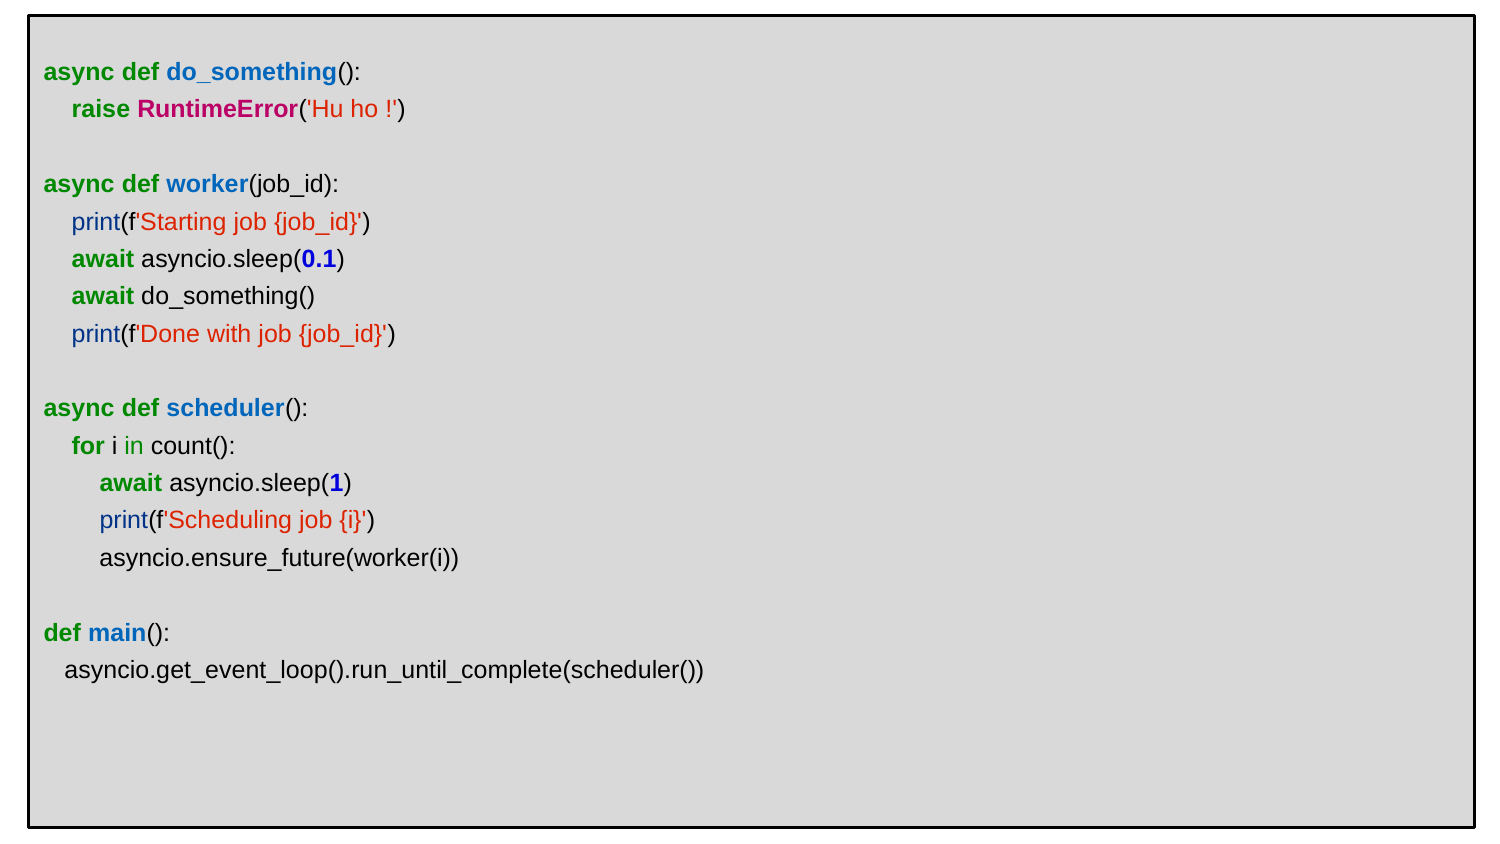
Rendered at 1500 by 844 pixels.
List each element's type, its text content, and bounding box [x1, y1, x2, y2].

text_box async def do_something(): raise RuntimeError('Hu ho !') async def worker(job_id): print(f'Starting job {job_id}') await asyncio.sleep(0.1) await do_something() print(f'Done with job {job_id}') async def scheduler(): for i in count(): await asyncio.sleep(1) print(f'Scheduling job {i}') asyncio.ensure_future(worker(i)) def main(): asyncio.get_event_loop().run_until_complete(scheduler()) [28, 15, 1475, 828]
